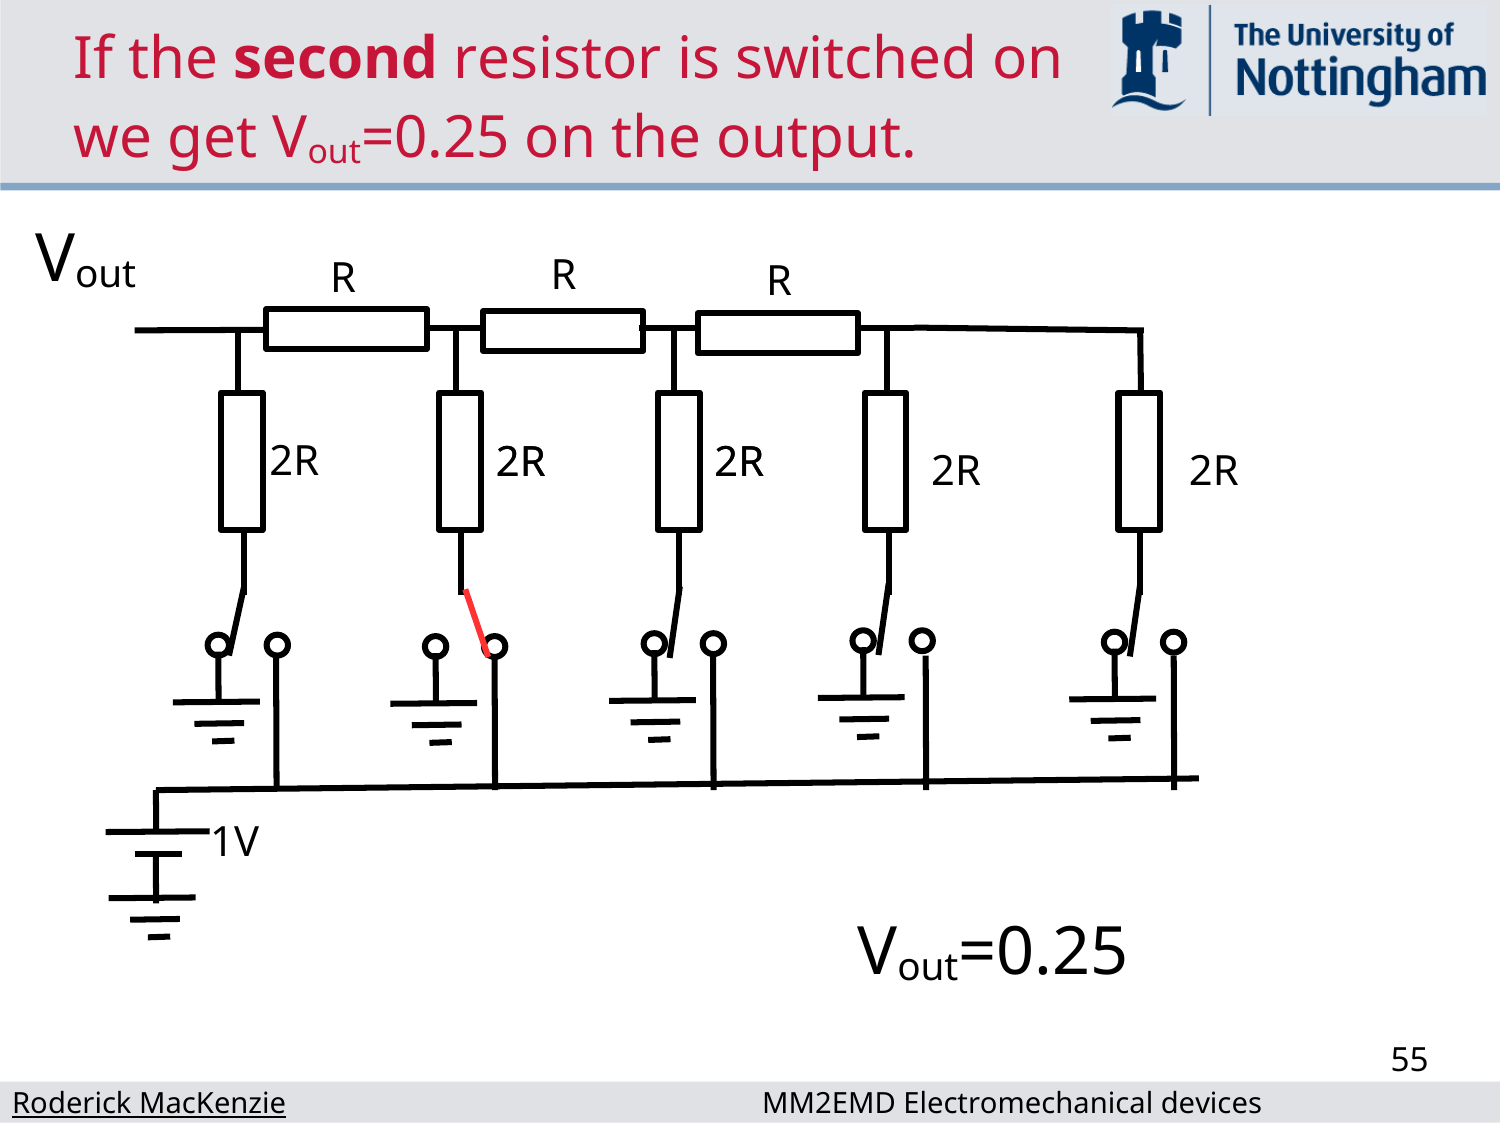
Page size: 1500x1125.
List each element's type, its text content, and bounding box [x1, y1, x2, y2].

text_box 1V [195, 806, 296, 951]
text_box 2R [916, 436, 1017, 572]
text_box Vout [20, 207, 170, 342]
text_box 2R [699, 427, 800, 563]
text_box <number> [1375, 1030, 1500, 1101]
text_box 2R [1174, 436, 1275, 572]
text_box 2R [254, 426, 355, 561]
text_box Vout=0.25 [819, 900, 1230, 1098]
text_box 2R [481, 427, 582, 563]
picture [1111, 4, 1487, 116]
text_box R [751, 246, 852, 382]
title If the second resistor is switched on we get Vout=0.25 on the output. [59, 10, 1137, 181]
text_box R [315, 243, 416, 379]
text_box R [535, 240, 636, 376]
